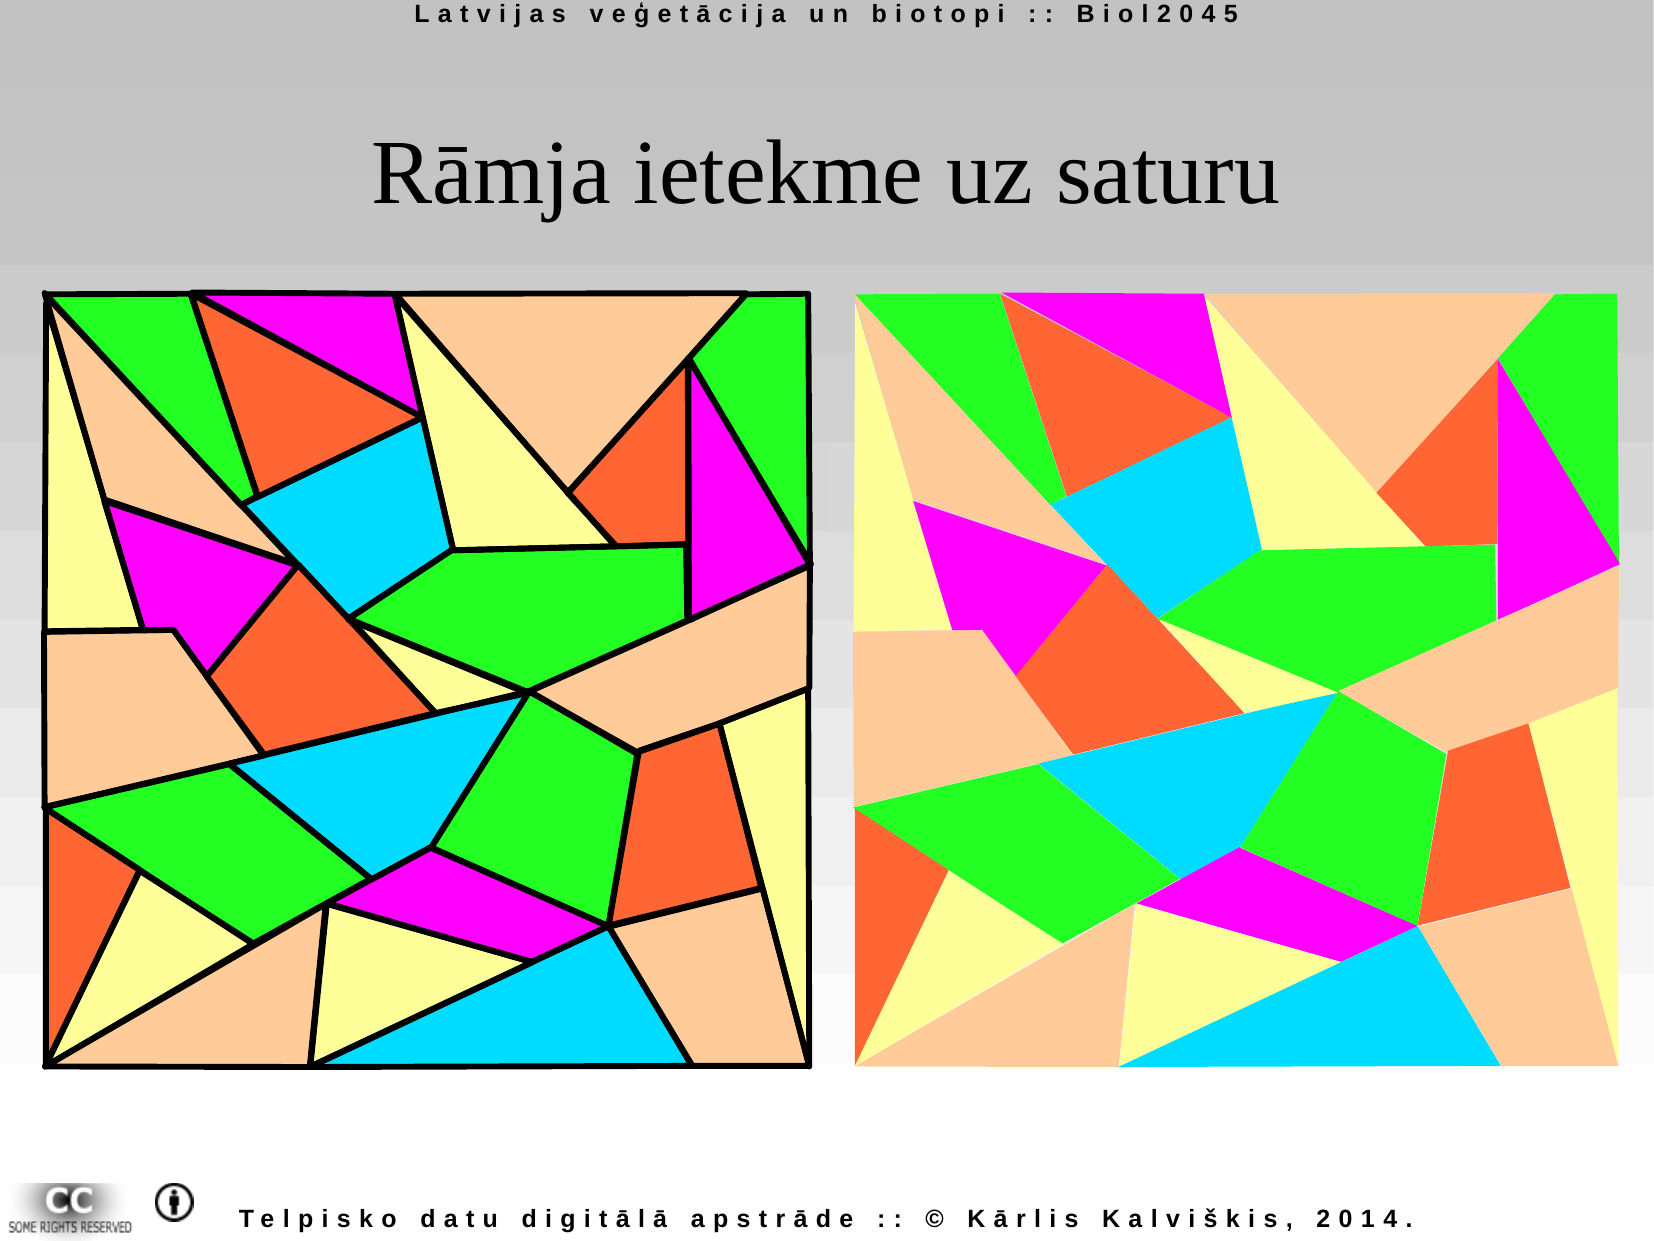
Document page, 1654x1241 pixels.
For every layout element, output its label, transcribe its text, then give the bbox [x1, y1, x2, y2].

text_box [197, 301, 414, 492]
text_box [366, 631, 513, 709]
text_box [538, 572, 806, 748]
text_box [54, 768, 364, 939]
text_box [207, 296, 417, 410]
text_box [337, 852, 599, 958]
text_box [357, 548, 684, 688]
text_box [437, 696, 633, 921]
text_box [573, 370, 685, 543]
text_box [248, 423, 449, 613]
text_box [59, 911, 321, 1064]
text_box [724, 694, 806, 1038]
text_box [54, 876, 246, 1057]
text_box [110, 507, 291, 669]
text_box [55, 297, 253, 500]
text_box [211, 571, 428, 750]
text_box [237, 699, 520, 875]
text_box [47, 633, 257, 802]
text_box [853, 292, 1621, 1068]
picture [0, 0, 1654, 1241]
text_box [53, 309, 283, 556]
text_box [615, 893, 804, 1062]
text_box [326, 931, 685, 1064]
text_box [314, 909, 521, 1061]
text_box [403, 297, 738, 486]
text_box [402, 309, 607, 547]
text_box [694, 297, 806, 548]
title Rāmja ietekme uz saturu [29, 49, 1625, 296]
text_box [692, 372, 804, 614]
text_box [49, 815, 135, 1049]
text_box [48, 330, 138, 628]
text_box [613, 728, 757, 921]
